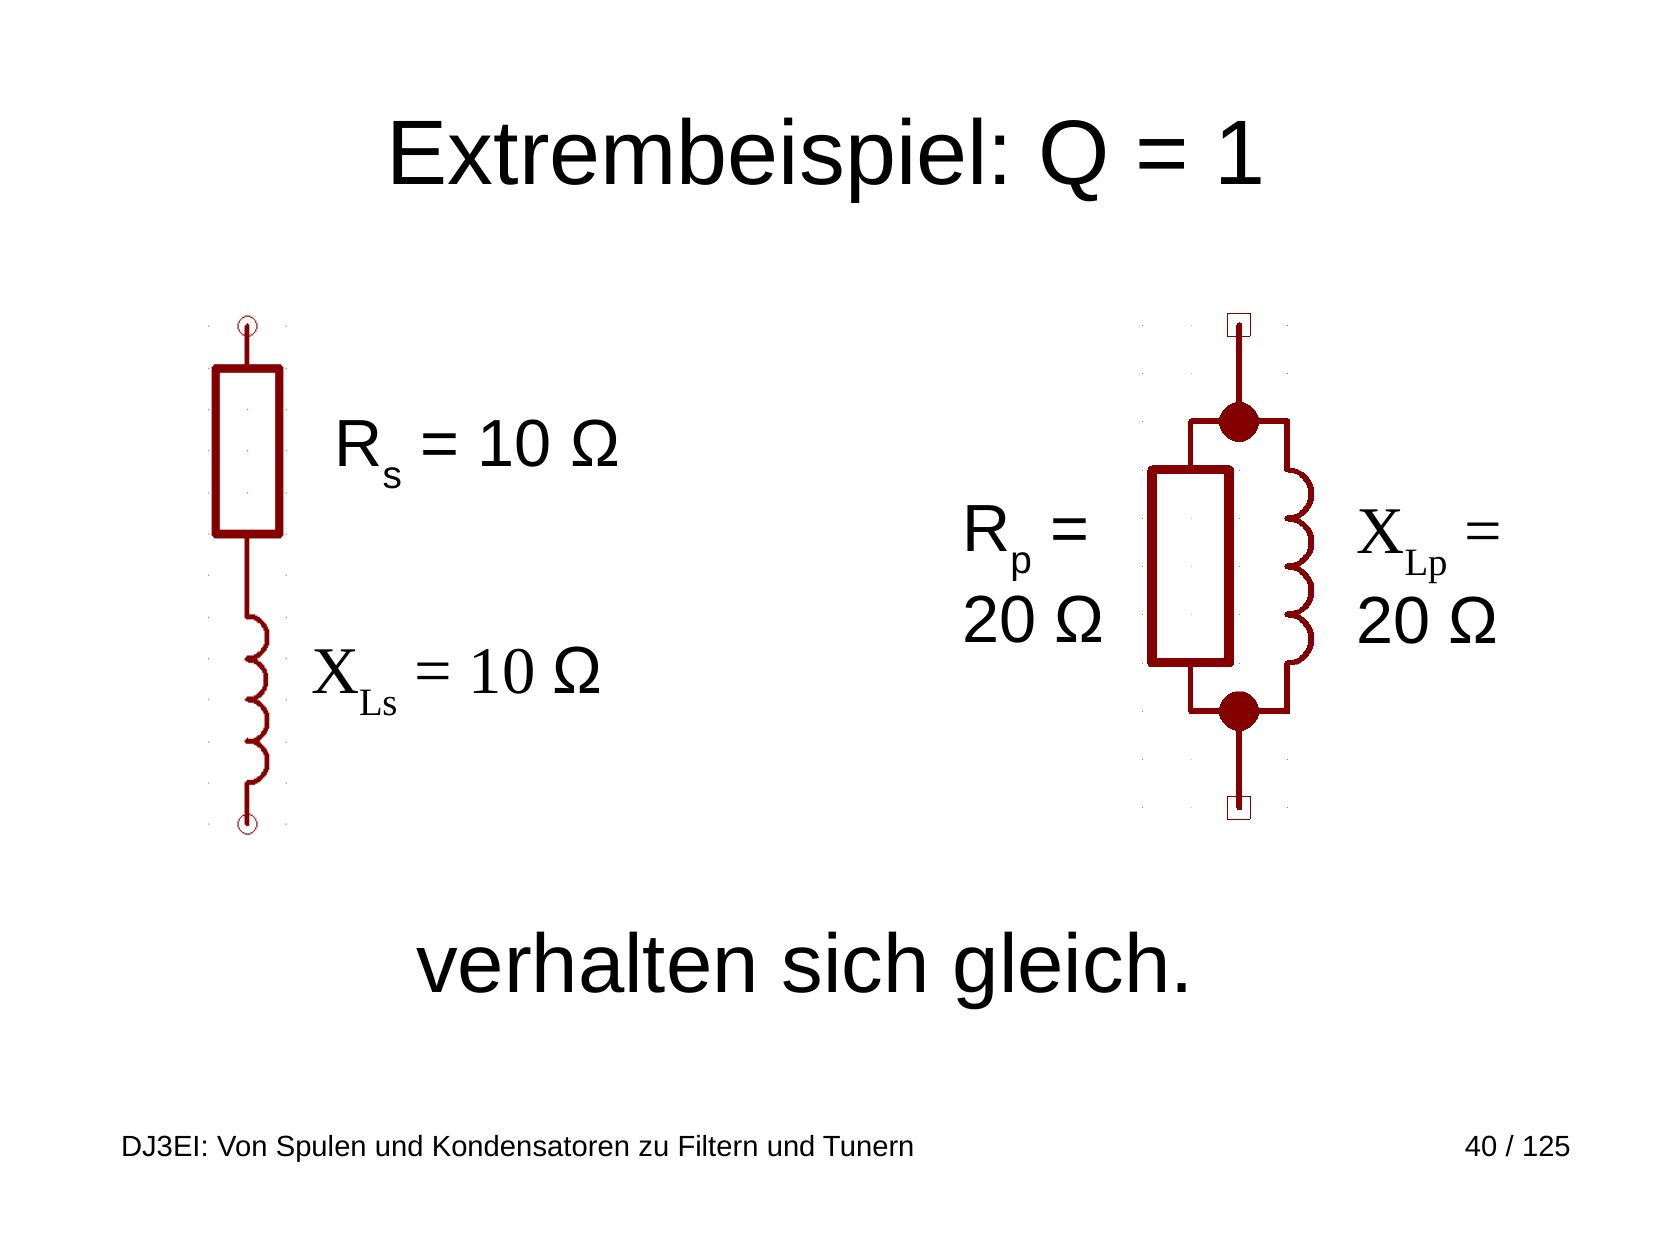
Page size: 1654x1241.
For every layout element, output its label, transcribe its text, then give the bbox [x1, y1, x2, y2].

text_box XLs = 10 Ω [296, 625, 635, 745]
title Extrembeispiel: Q = 1 [82, 49, 1571, 257]
text_box verhalten sich gleich. [401, 909, 1210, 1018]
picture [1137, 307, 1327, 829]
text_box XLp = 20 Ω [1341, 486, 1536, 666]
picture [200, 307, 294, 851]
text_box Rs = 10 Ω [319, 399, 638, 505]
text_box Rp = 20 Ω [947, 483, 1120, 664]
